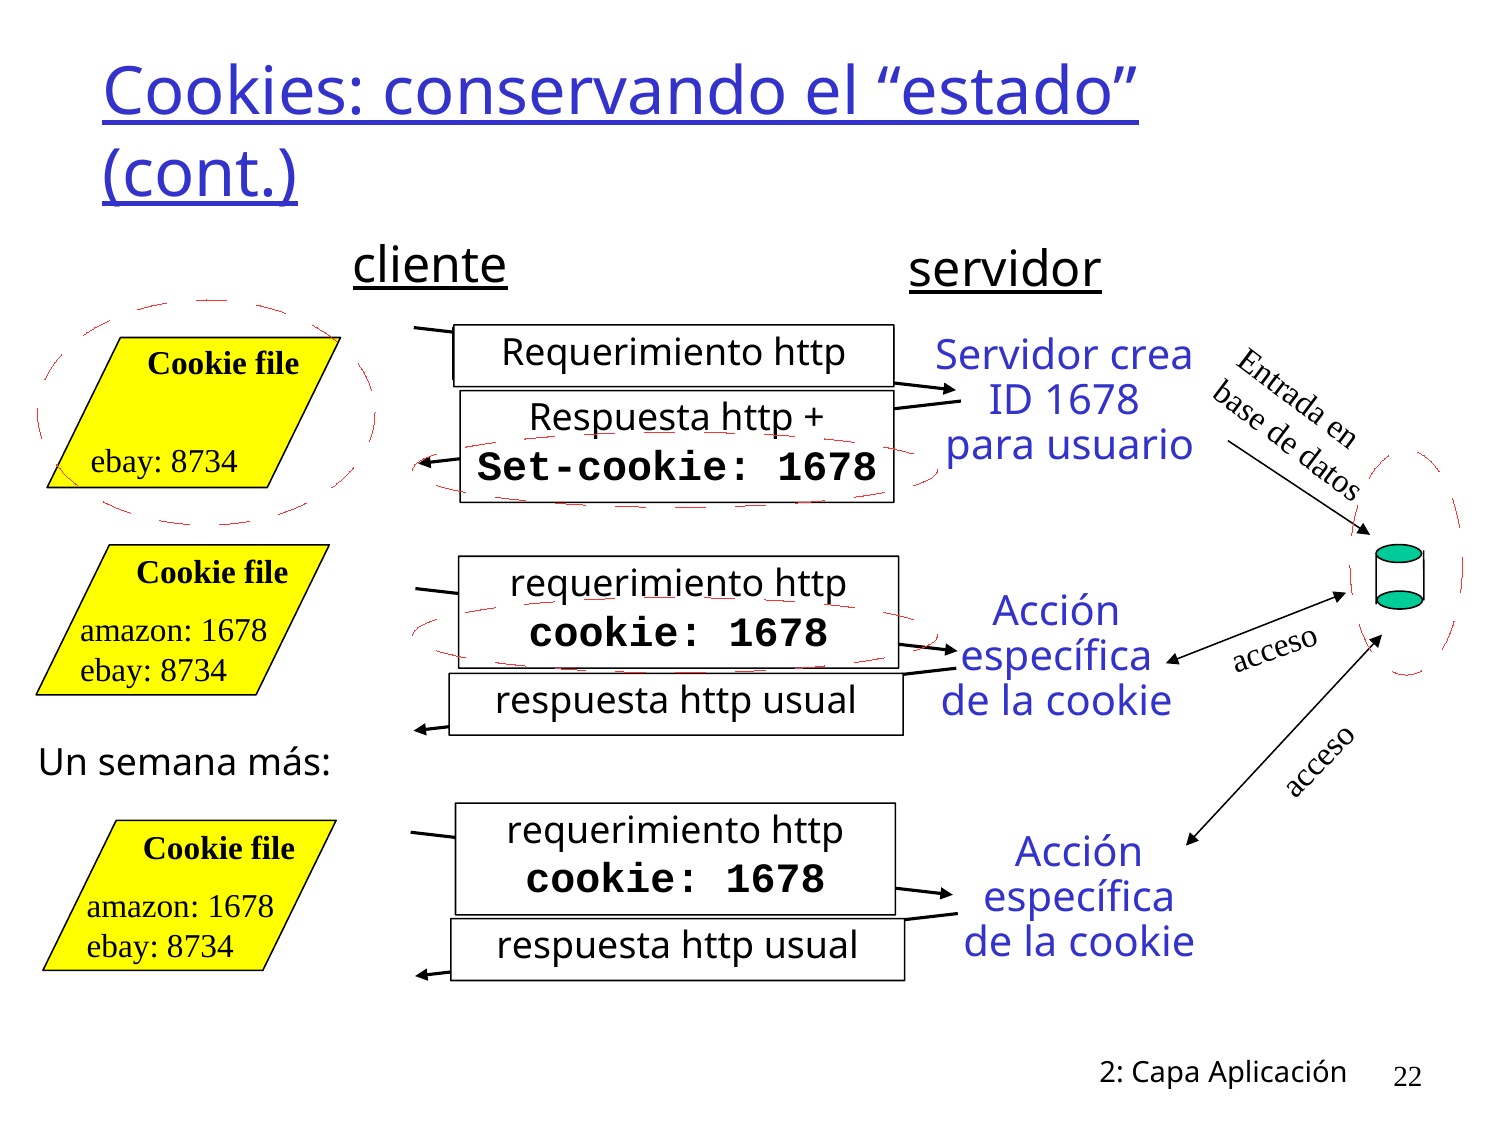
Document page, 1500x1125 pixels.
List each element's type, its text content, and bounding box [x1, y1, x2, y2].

text_box servidor [894, 235, 1118, 305]
text_box [450, 975, 905, 981]
text_box [304, 544, 330, 597]
text_box requerimiento http cookie: 1678 [455, 803, 896, 909]
text_box [458, 663, 899, 669]
text_box [460, 497, 894, 503]
text_box [449, 730, 904, 736]
text_box respuesta http usual [450, 918, 905, 975]
text_box ebay: 8734 [75, 391, 254, 487]
text_box [311, 820, 337, 872]
text_box requerimiento http cookie: 1678 [458, 556, 899, 663]
text_box Servidor crea ID 1678 para usuario [919, 326, 1210, 477]
text_box Un semana más: [22, 735, 347, 792]
title Cookies: conservando el “estado” (cont.) [87, 37, 1363, 225]
text_box Entrada en base de datos [1210, 322, 1414, 524]
text_box [47, 337, 341, 488]
text_box Cookie file [128, 818, 311, 874]
text_box Respuesta http + Set-cookie: 1678 [460, 390, 894, 497]
text_box acceso [1208, 600, 1339, 692]
text_box cliente [337, 231, 524, 302]
text_box [82, 544, 303, 640]
text_box Acción específica de la cookie [948, 822, 1211, 973]
text_box amazon: 1678 ebay: 8734 [71, 876, 290, 972]
text_box Cookie file [132, 333, 315, 390]
text_box Cookie file [121, 542, 304, 599]
text_box respuesta http usual [449, 673, 904, 730]
text_box [42, 912, 71, 971]
text_box amazon: 1678 ebay: 8734 [65, 600, 283, 697]
text_box [453, 381, 894, 387]
text_box Acción específica de la cookie [925, 582, 1188, 733]
text_box [36, 635, 65, 695]
text_box [455, 909, 896, 915]
text_box [89, 820, 310, 915]
text_box acceso [1255, 696, 1378, 821]
text_box Requerimiento http [453, 324, 894, 381]
